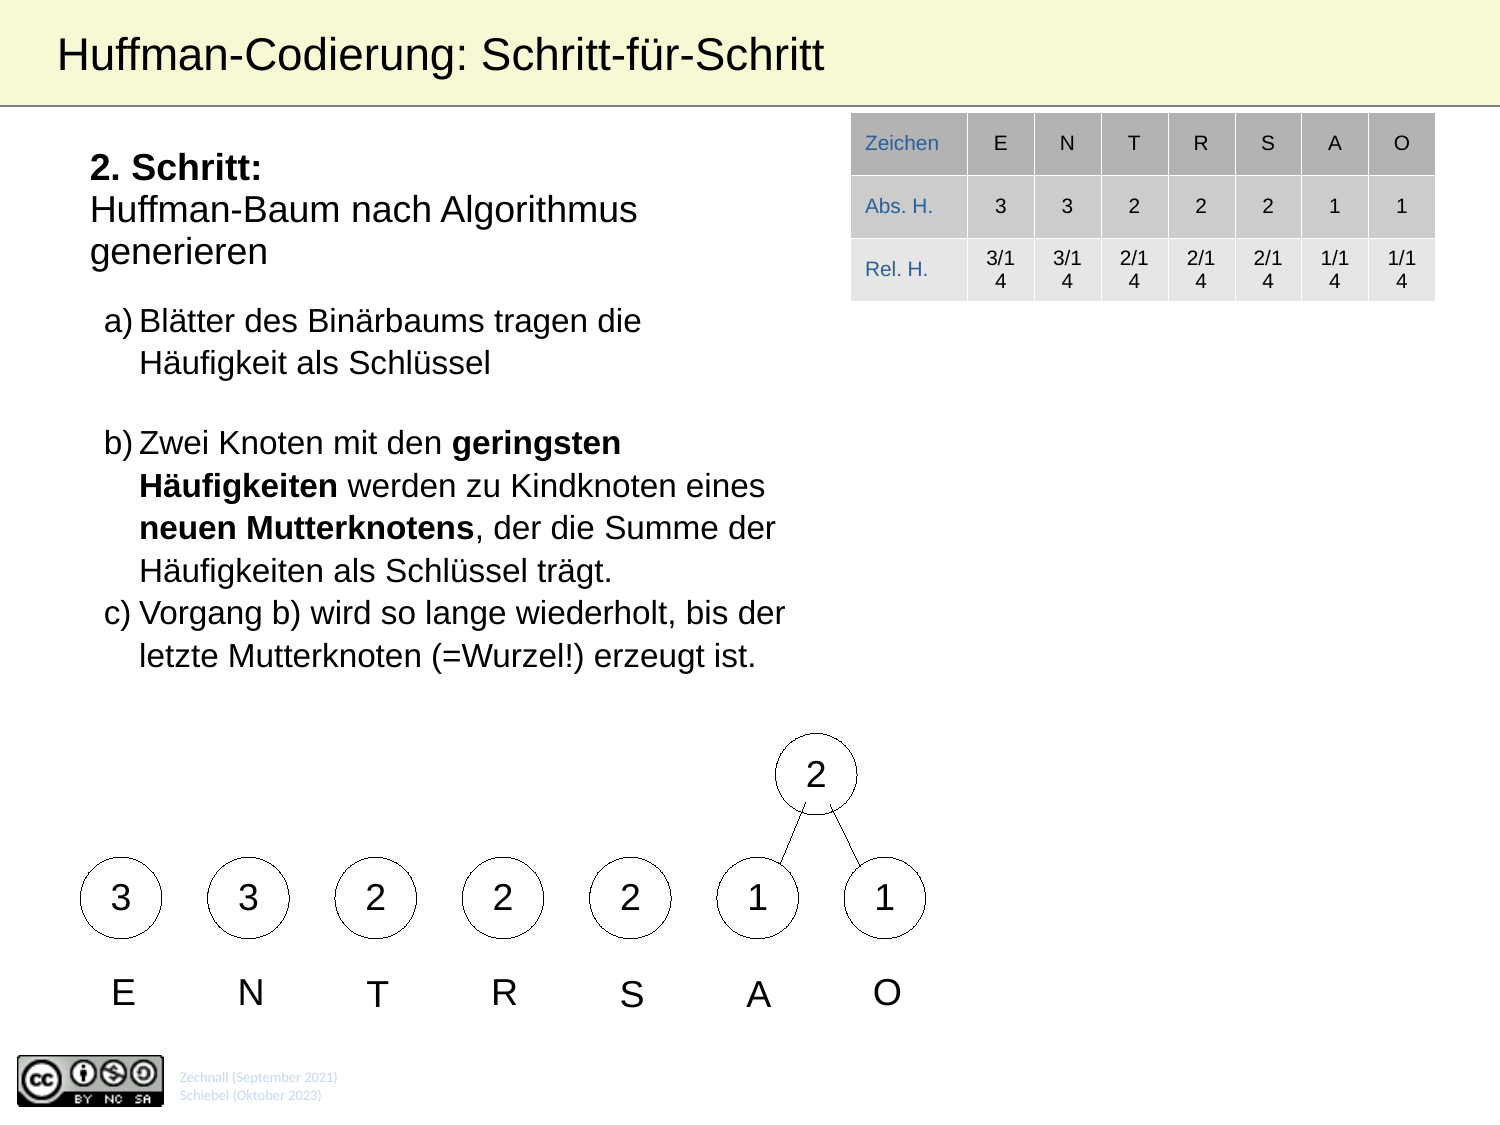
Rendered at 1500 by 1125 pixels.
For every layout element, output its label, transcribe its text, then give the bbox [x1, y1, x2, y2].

table_header R [1169, 113, 1235, 175]
text_box O [858, 964, 918, 1022]
table_cell 2/14 [1102, 239, 1168, 301]
table_cell 3/14 [968, 239, 1034, 301]
text_box 1 [716, 857, 799, 939]
table_header T [1102, 113, 1168, 175]
text_box A [731, 966, 787, 1024]
table_header A [1302, 113, 1368, 175]
table_header E [968, 113, 1034, 175]
table_header N [1035, 113, 1101, 175]
table_cell 1 [1302, 176, 1368, 238]
text_box 2 [589, 857, 672, 939]
table_cell 2/14 [1236, 239, 1301, 301]
table_header S [1236, 113, 1301, 175]
table_cell Abs. H. [851, 176, 967, 238]
text_box 3 [80, 857, 162, 939]
text_box 2 [462, 857, 544, 939]
table_header O [1369, 113, 1435, 175]
table_header Zeichen [851, 113, 967, 175]
table_cell 1 [1369, 176, 1435, 238]
table_cell 3/14 [1035, 239, 1101, 301]
text_box 2. Schritt: Huffman-Baum nach Algorithmus generieren [75, 139, 815, 292]
text_box E [96, 964, 151, 1022]
text_box 3 [207, 857, 290, 939]
title Huffman-Codierung: Schritt-für-Schritt [56, 6, 1014, 104]
table_cell 3 [968, 176, 1034, 238]
table_cell 1/14 [1369, 239, 1435, 301]
text_box 1 [844, 857, 926, 939]
table_cell 2 [1102, 176, 1168, 238]
table_cell 1/14 [1302, 239, 1368, 301]
text_box 2 [775, 733, 858, 815]
text_box Blätter des Binärbaums tragen die Häufigkeit als Schlüssel Zwei Knoten mit den geringsten Häufigkeiten werden zu Kindknoten eines neuen Mutterknotens, der die Summe der Häufigkeiten als Schlüssel trägt. Vorgang b) wird so lange wiederholt, bis der letzte Mutterknoten (=Wurzel!) erzeugt ist. [53, 289, 804, 682]
text_box S [604, 966, 660, 1024]
text_box N [222, 964, 280, 1022]
table_cell Rel. H. [851, 239, 967, 301]
text_box R [476, 964, 533, 1022]
table_cell 2/14 [1169, 239, 1235, 301]
picture [17, 1055, 164, 1107]
text_box T [351, 966, 405, 1024]
text_box 2 [334, 857, 417, 939]
table_cell 2 [1236, 176, 1301, 238]
table_cell 3 [1035, 176, 1101, 238]
table_cell 2 [1169, 176, 1235, 238]
